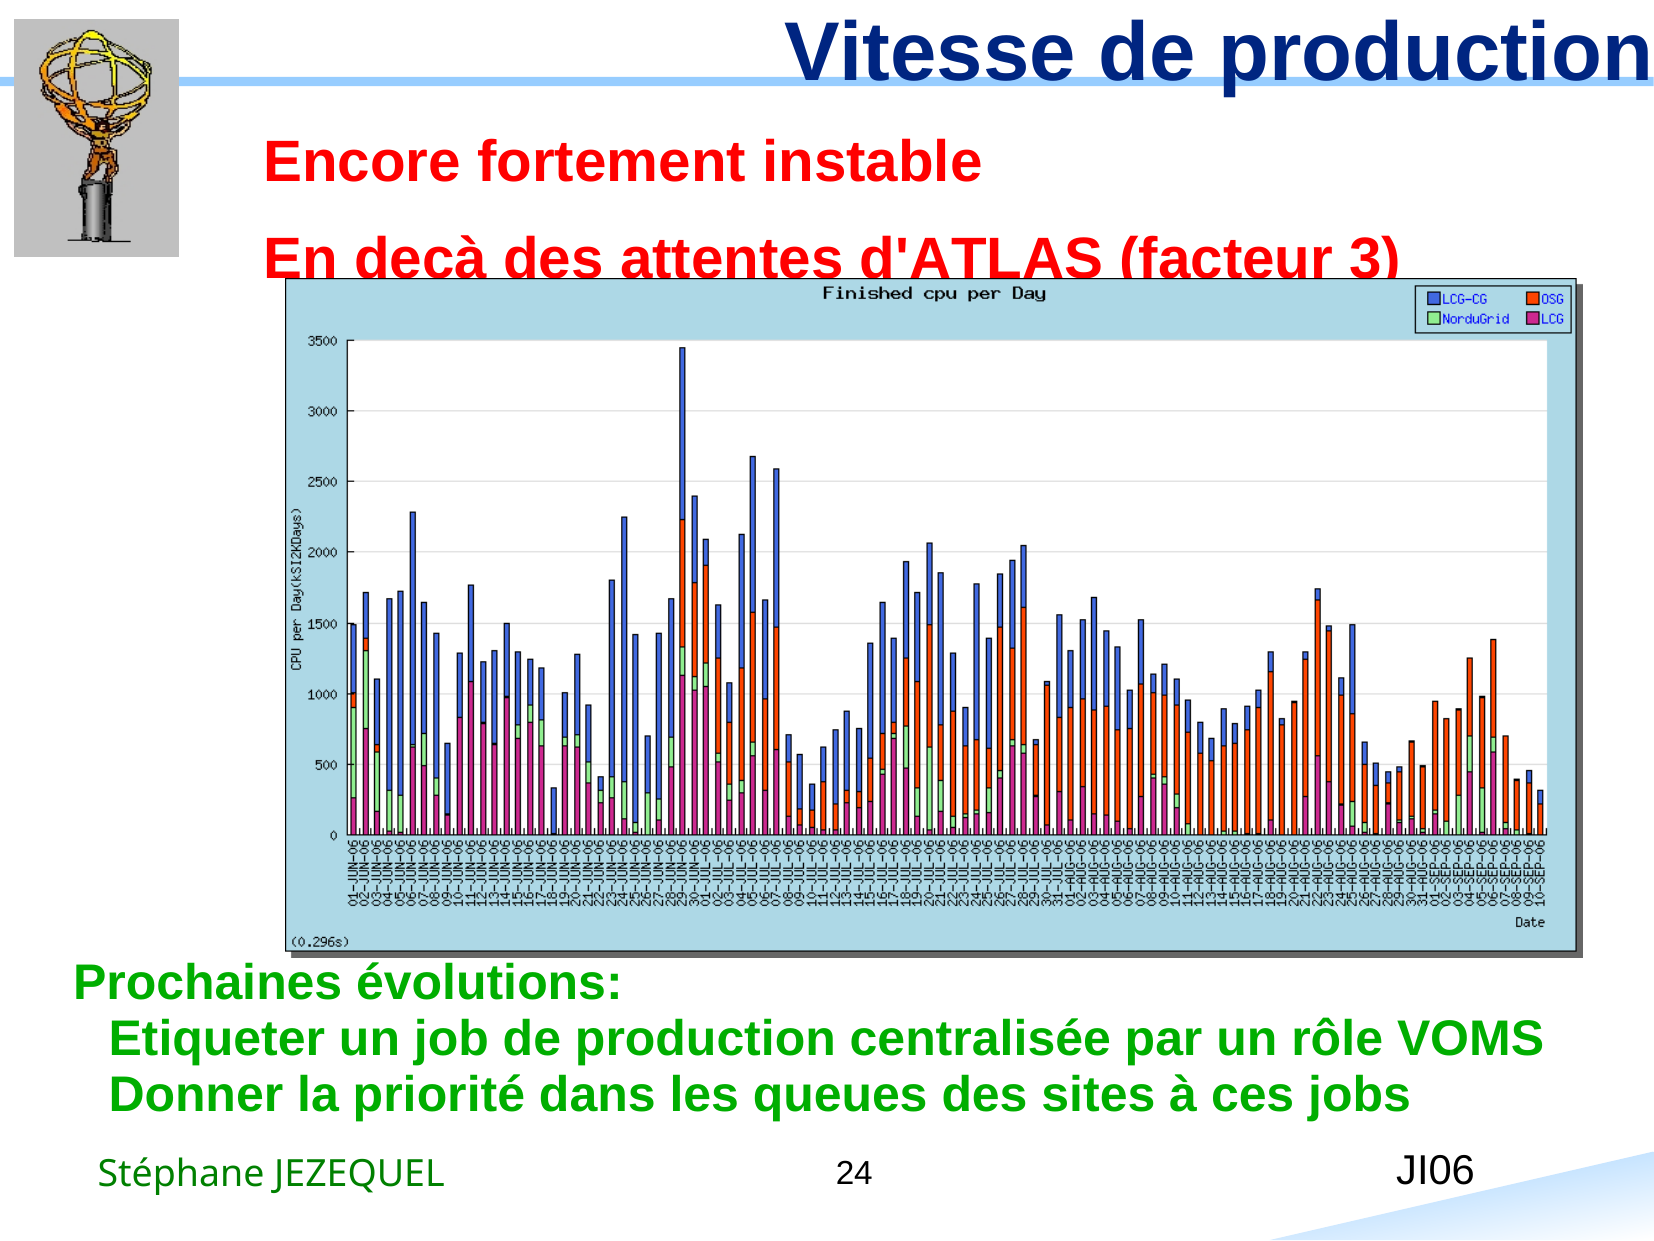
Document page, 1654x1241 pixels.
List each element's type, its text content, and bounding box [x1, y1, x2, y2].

text_box Prochaines évolutions: Etiqueter un job de production centralisée par un rôle VOMS Donner la priorité dans les queues des sites à ces jobs [73, 954, 1582, 1182]
text_box Encore fortement instable En deçà des attentes d'ATLAS (facteur 3) [263, 96, 1499, 263]
picture [285, 278, 1583, 958]
title Vitesse de production [85, 0, 1654, 104]
picture [14, 19, 179, 257]
